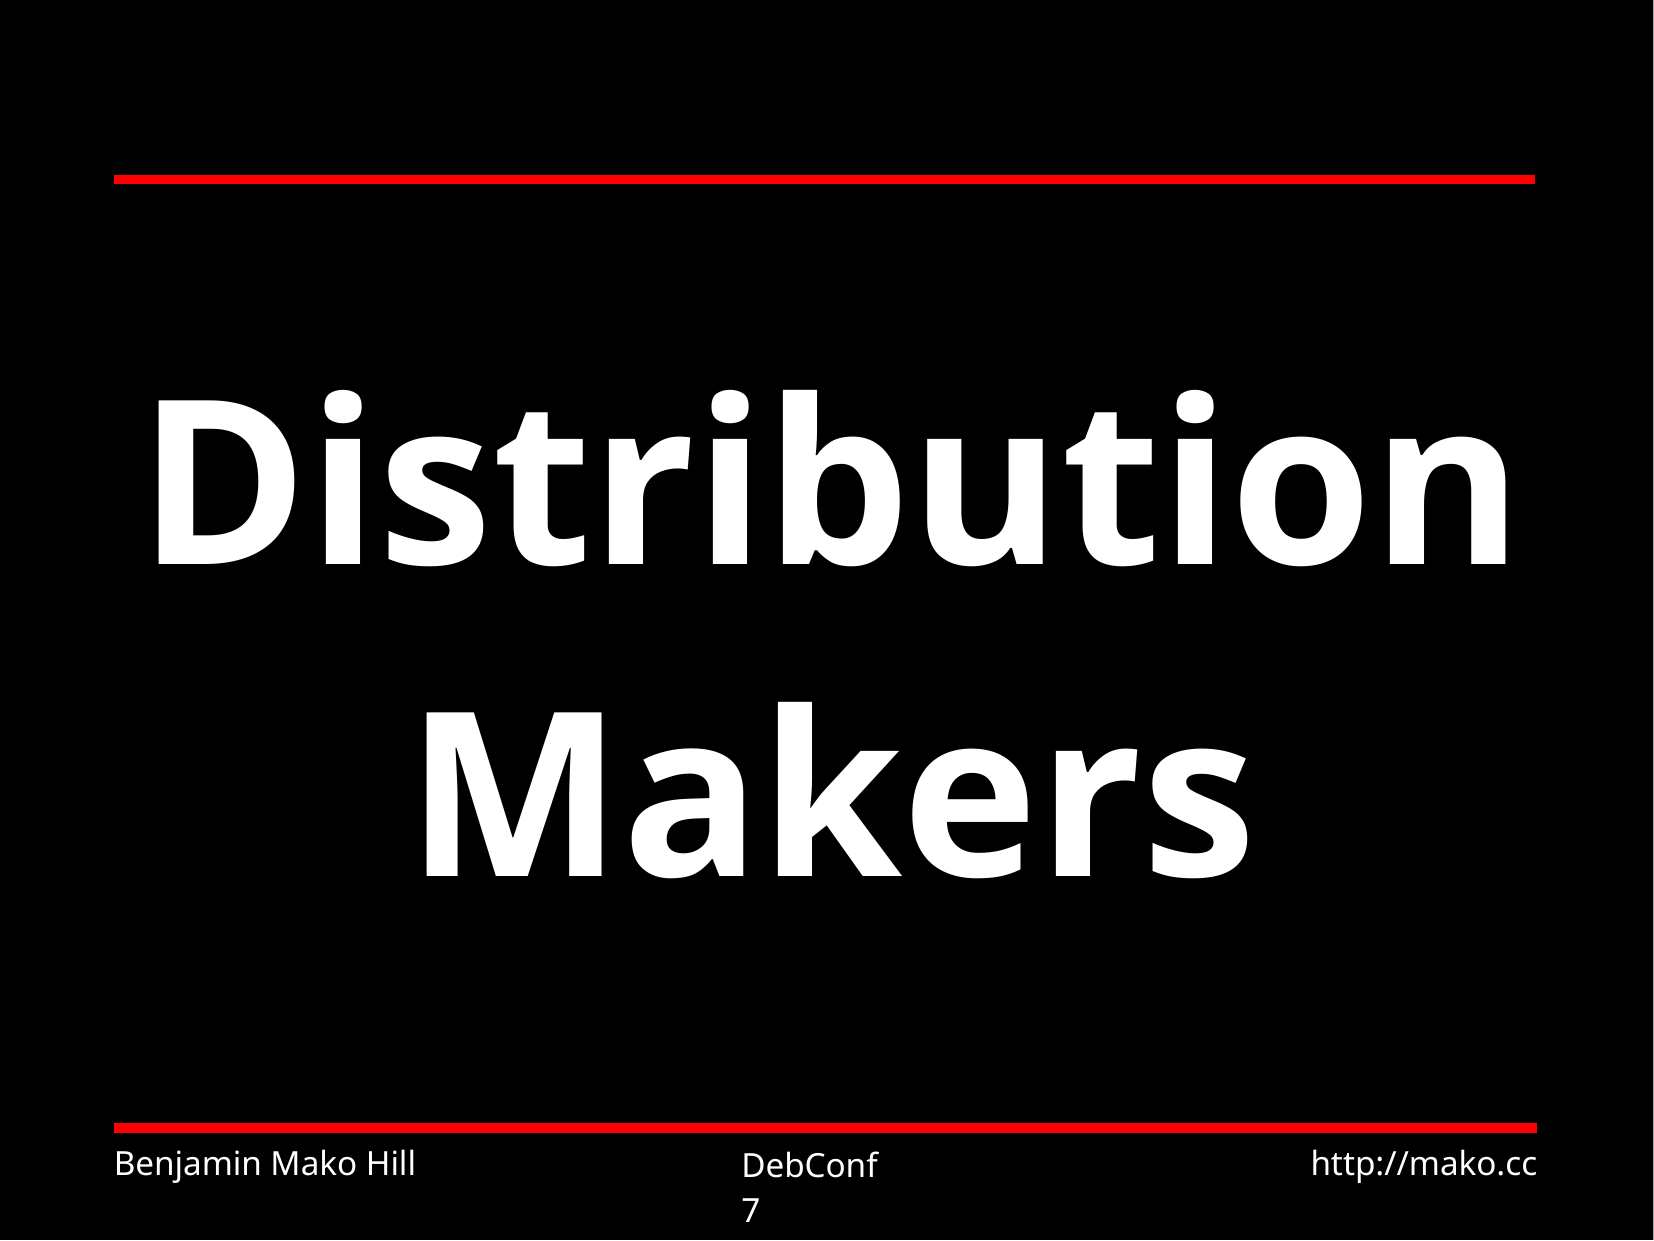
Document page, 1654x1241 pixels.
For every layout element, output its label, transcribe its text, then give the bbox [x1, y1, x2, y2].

subtitle Distribution Makers [133, 213, 1530, 1051]
